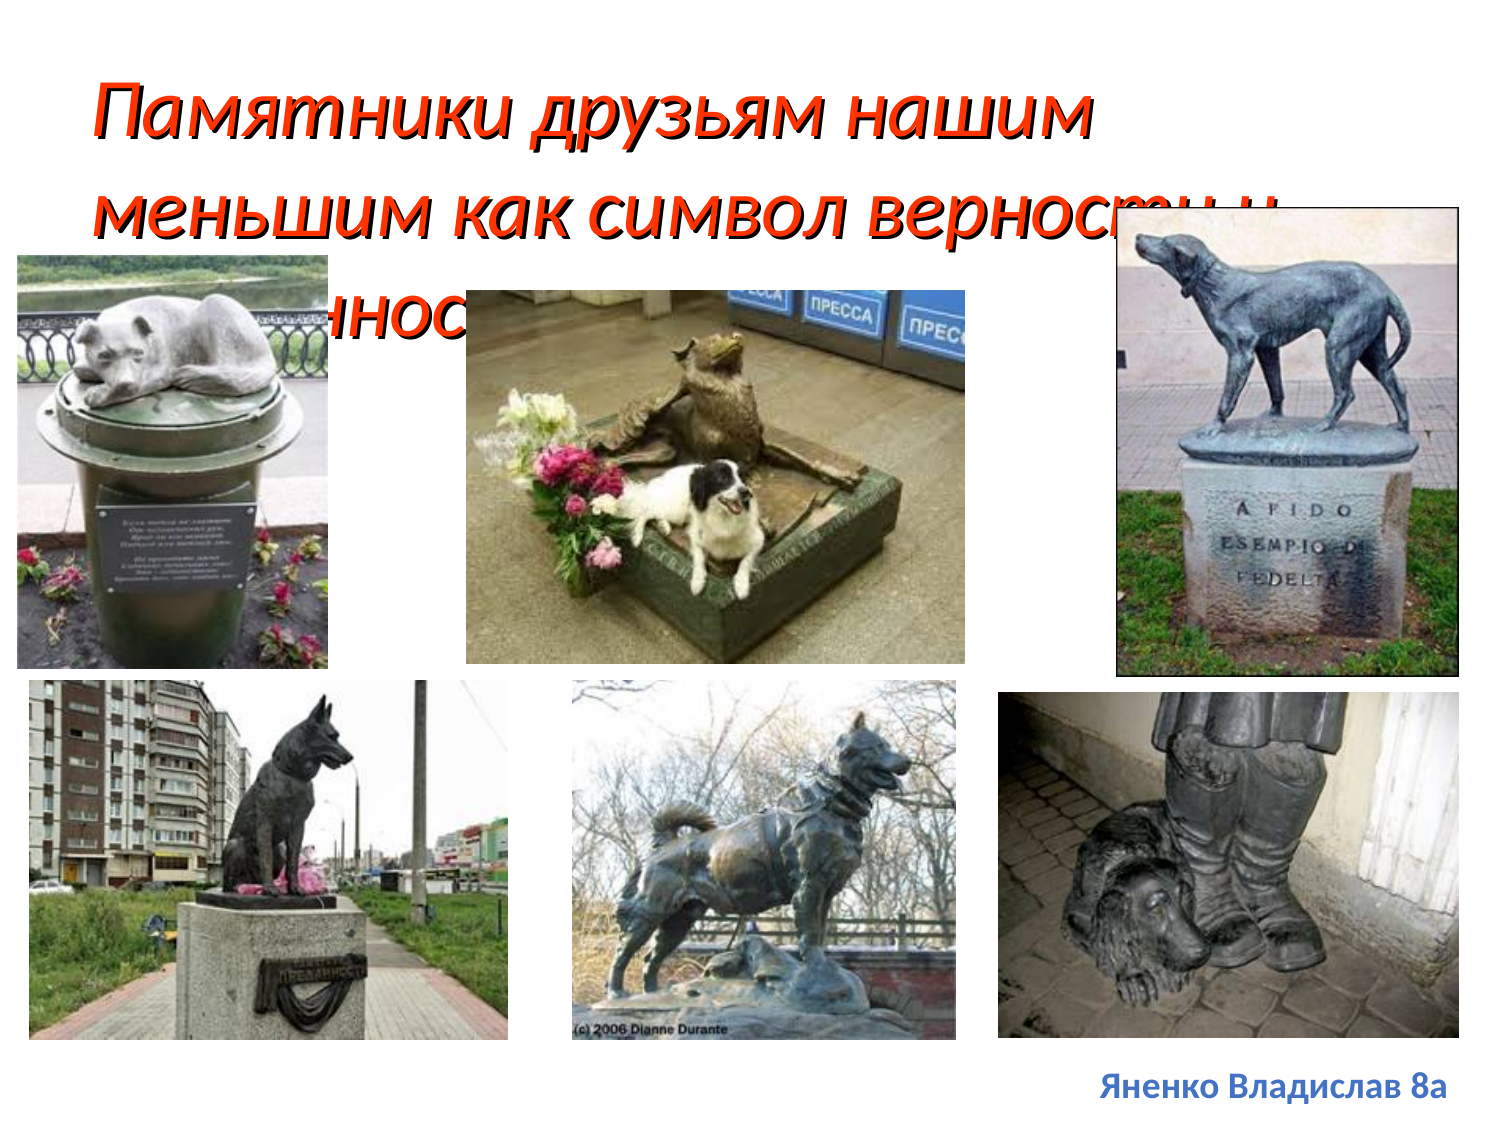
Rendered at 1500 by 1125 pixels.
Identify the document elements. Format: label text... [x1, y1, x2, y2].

picture [466, 290, 965, 664]
picture [1116, 208, 1459, 677]
text_box Яненко Владислав 8а [1084, 1053, 1468, 1115]
picture [998, 692, 1459, 1039]
picture [572, 680, 956, 1040]
title Памятники друзьям нашим меньшим как символ верности и преданности. [75, 45, 1426, 233]
picture [29, 680, 508, 1040]
picture [17, 255, 328, 670]
